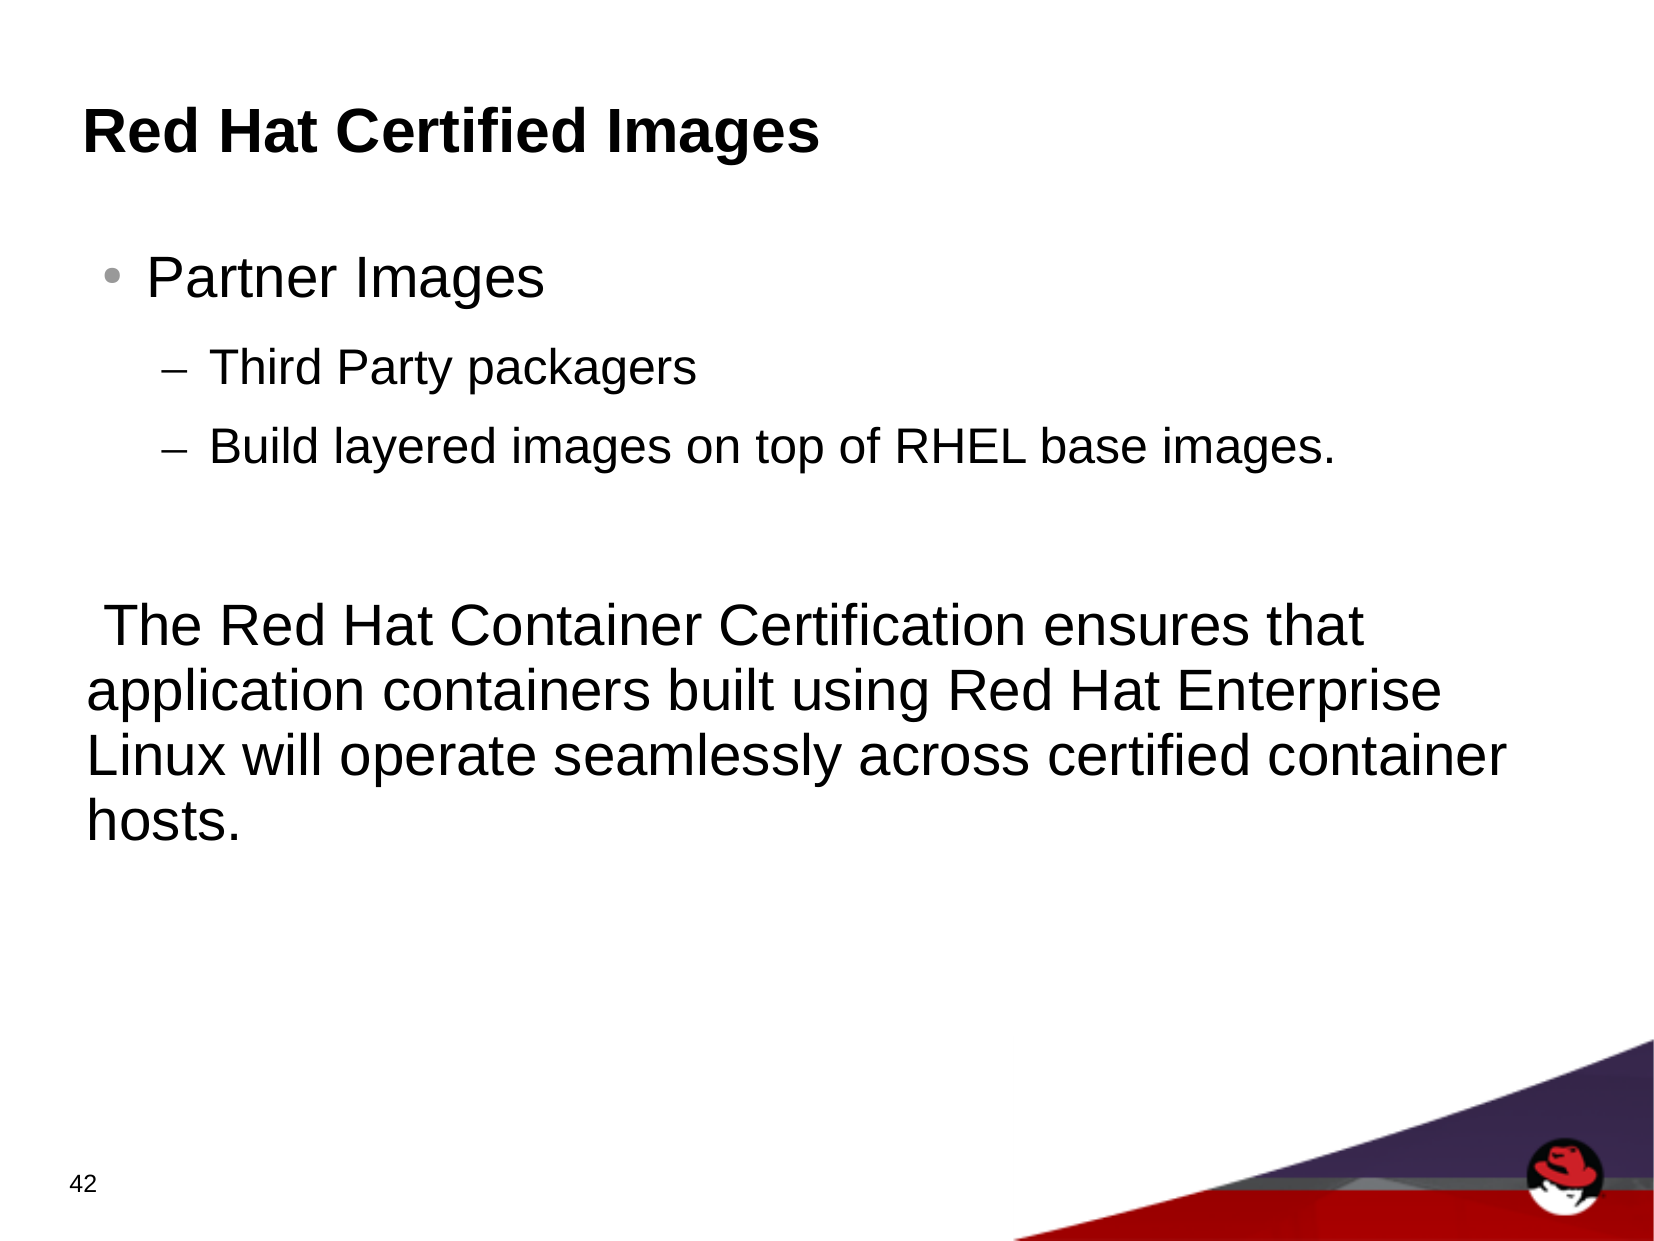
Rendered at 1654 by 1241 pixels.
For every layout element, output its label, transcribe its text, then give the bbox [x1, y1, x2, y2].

title Red Hat Certified Images [82, 37, 1571, 226]
list Partner Images Third Party packagers Build layered images on top of RHEL base images. The Red Hat Container Certification ensures that application containers built using Red Hat Enterprise Linux will operate seamlessly across certified container hosts. [86, 244, 1576, 1039]
picture [1012, 1036, 1654, 1241]
